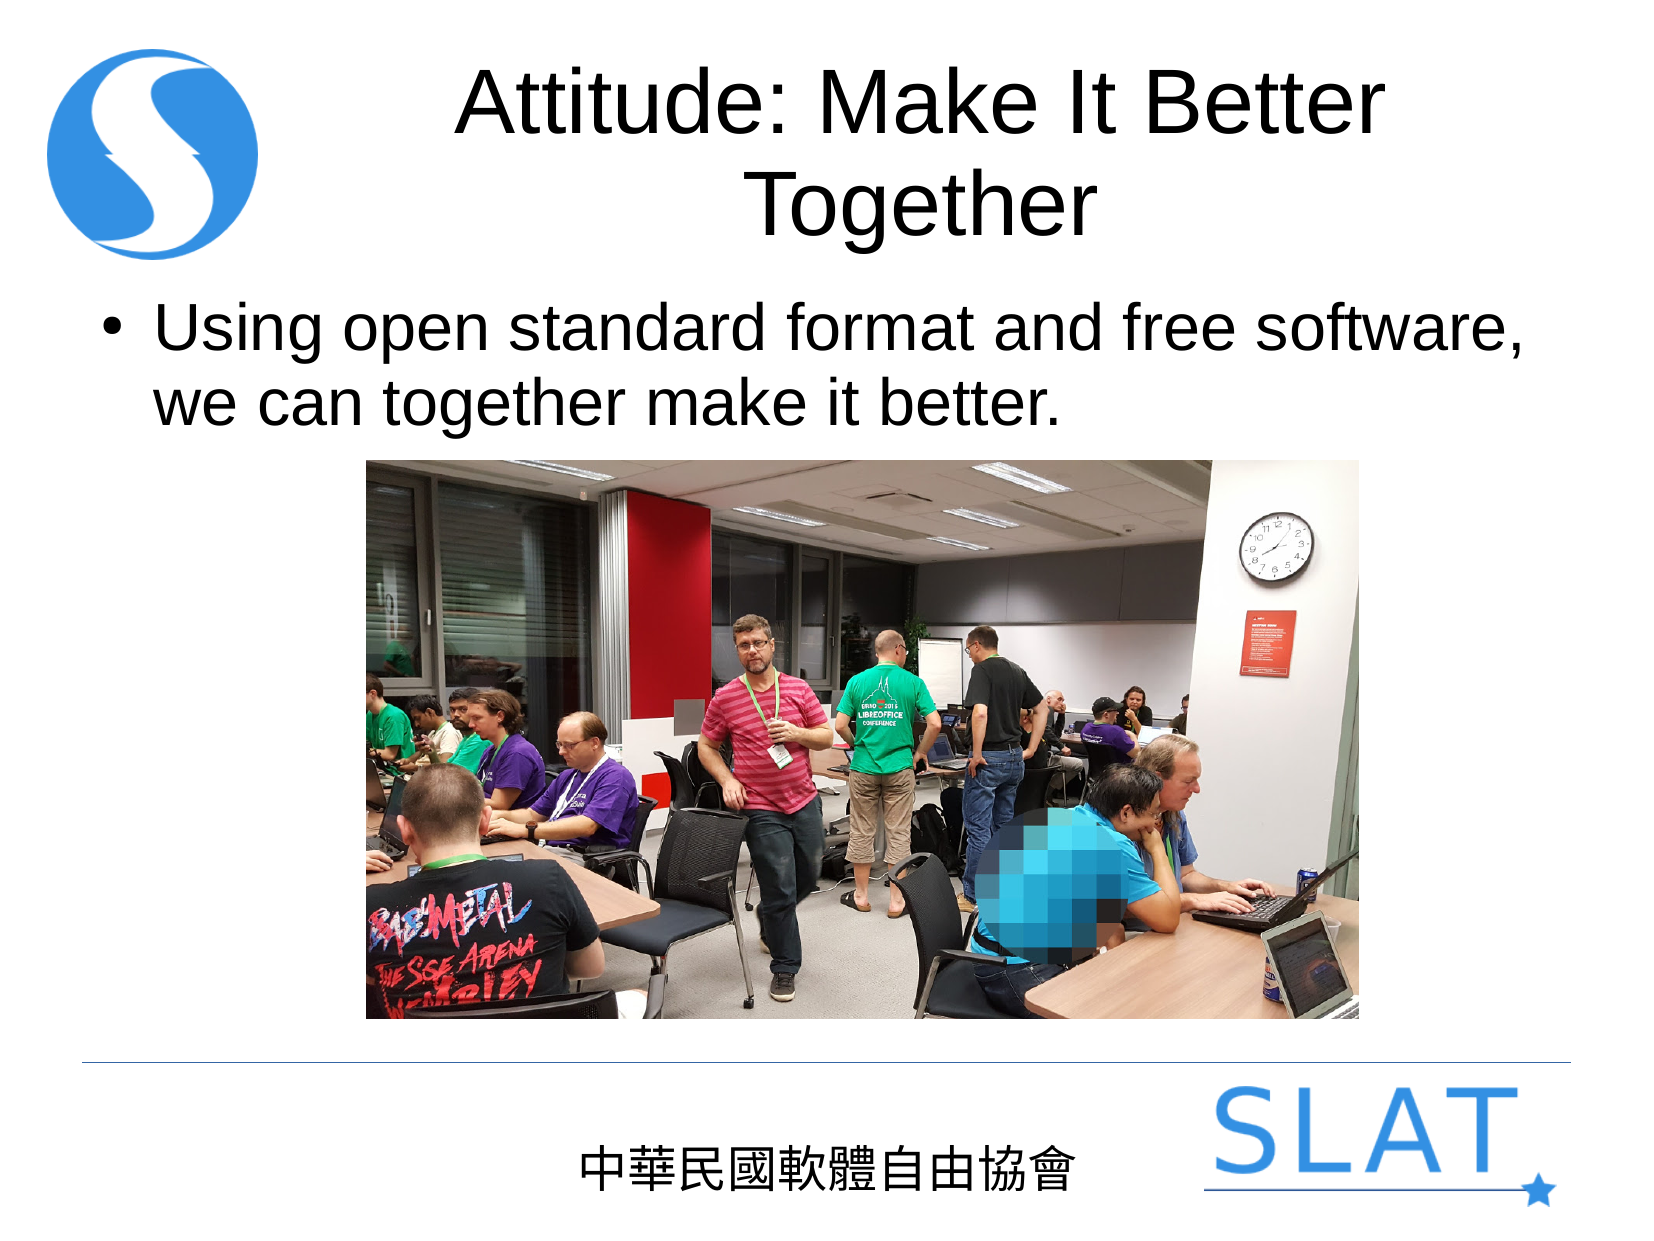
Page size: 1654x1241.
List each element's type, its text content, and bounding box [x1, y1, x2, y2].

picture [1204, 1086, 1557, 1207]
title Attitude: Make It Better Together [271, 49, 1571, 257]
picture [47, 49, 258, 260]
picture [366, 460, 1359, 1019]
list Using open standard format and free software, we can together make it better. [82, 290, 1571, 1010]
